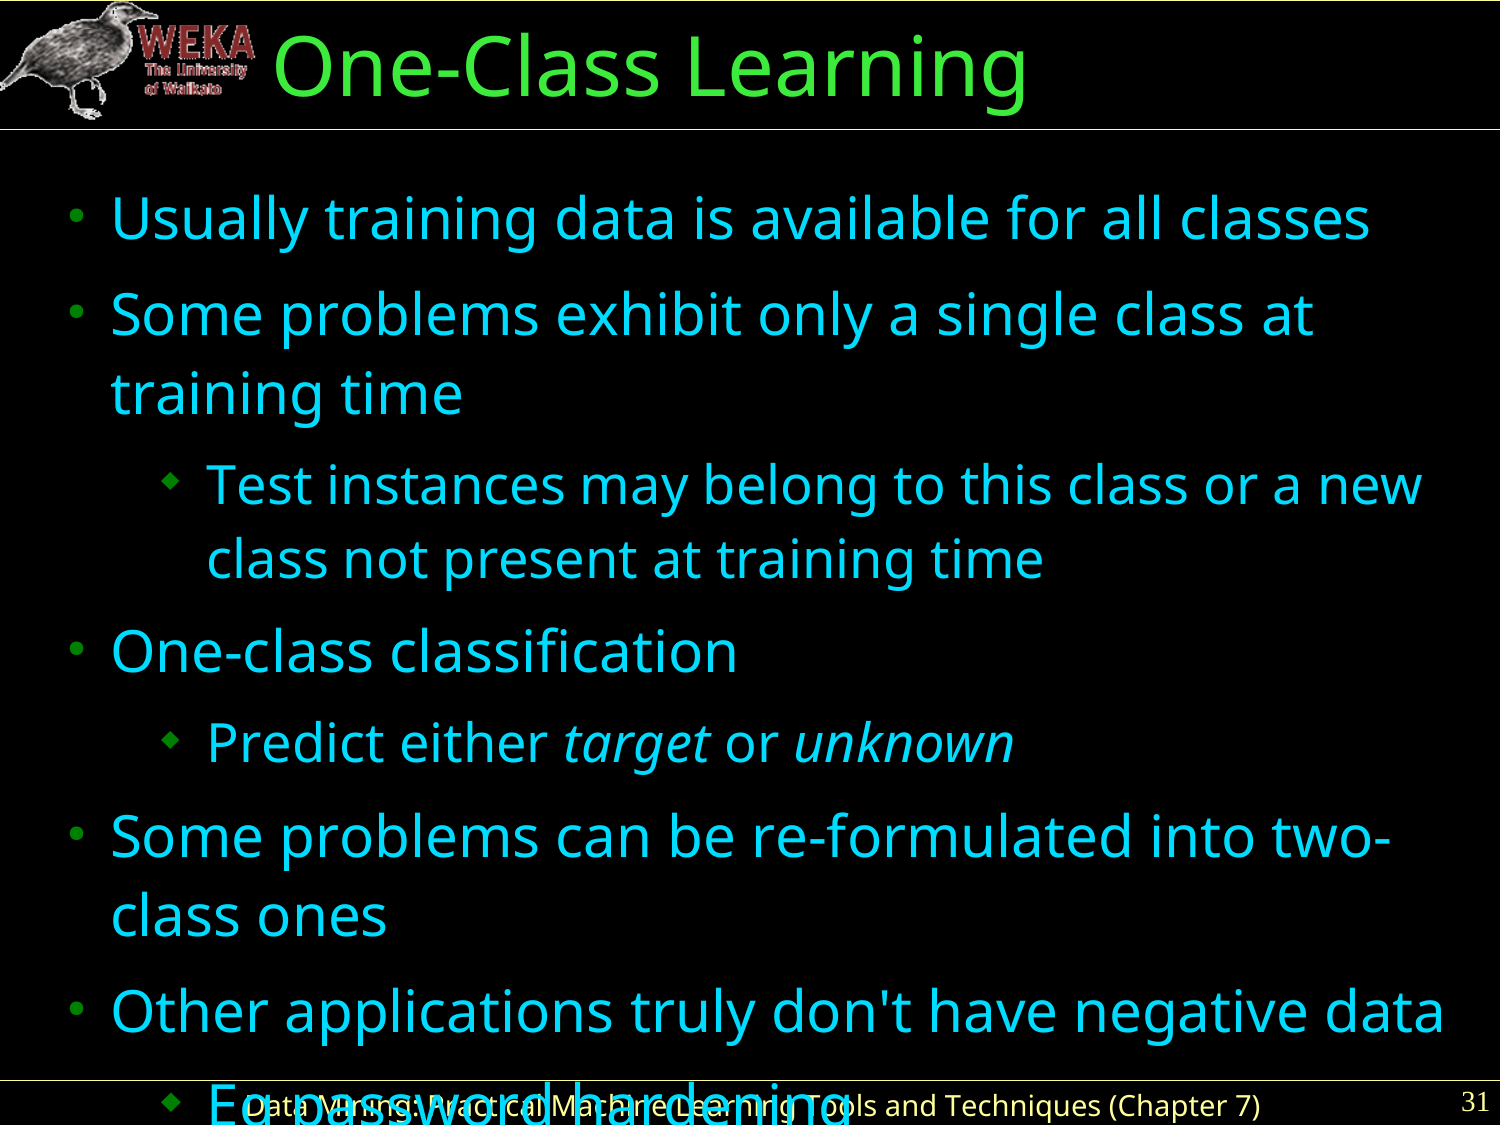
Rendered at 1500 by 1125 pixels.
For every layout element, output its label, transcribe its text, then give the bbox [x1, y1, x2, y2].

list Usually training data is available for all classes Some problems exhibit only a single class at training time Test instances may belong to this class or a new class not present at training time One-class classification Predict either target or unknown Some problems can be re-formulated into two-class ones Other applications truly don't have negative data Eg password hardening [67, 177, 1447, 1093]
picture [0, 1, 263, 129]
title One-Class Learning [263, 0, 1500, 159]
